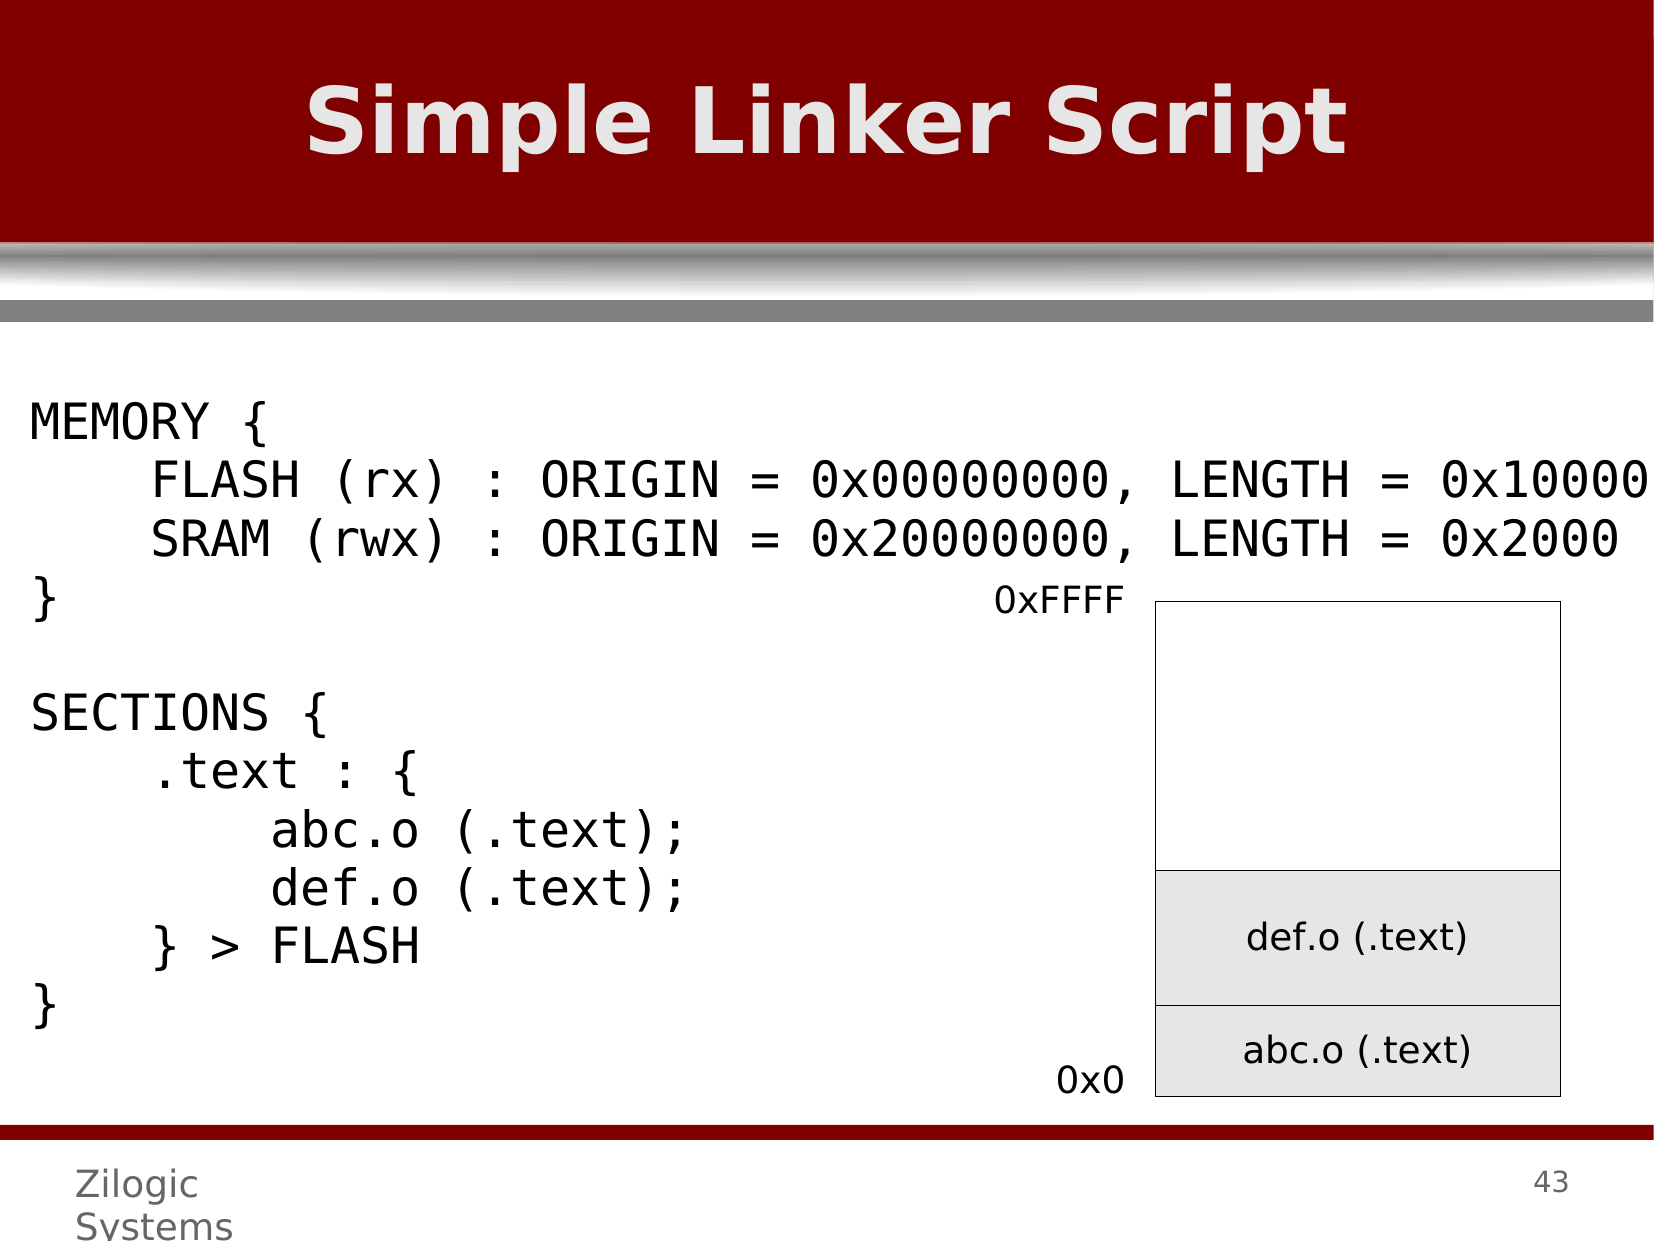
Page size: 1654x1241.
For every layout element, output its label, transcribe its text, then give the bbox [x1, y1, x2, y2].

text_box 0xFFFF [975, 571, 1141, 631]
subtitle MEMORY { FLASH (rx) : ORIGIN = 0x00000000, LENGTH = 0x10000 SRAM (rwx) : ORIGIN = 0x20000000, LENGTH = 0x2000 } SECTIONS { .text : { abc.o (.text); def.o (.text); } > FLASH } [30, 325, 1654, 1101]
text_box [1155, 601, 1561, 870]
text_box abc.o (.text) [1155, 1006, 1561, 1097]
title Simple Linker Script [82, 18, 1571, 226]
text_box def.o (.text) [1155, 870, 1561, 1006]
text_box 0x0 [975, 1051, 1141, 1111]
